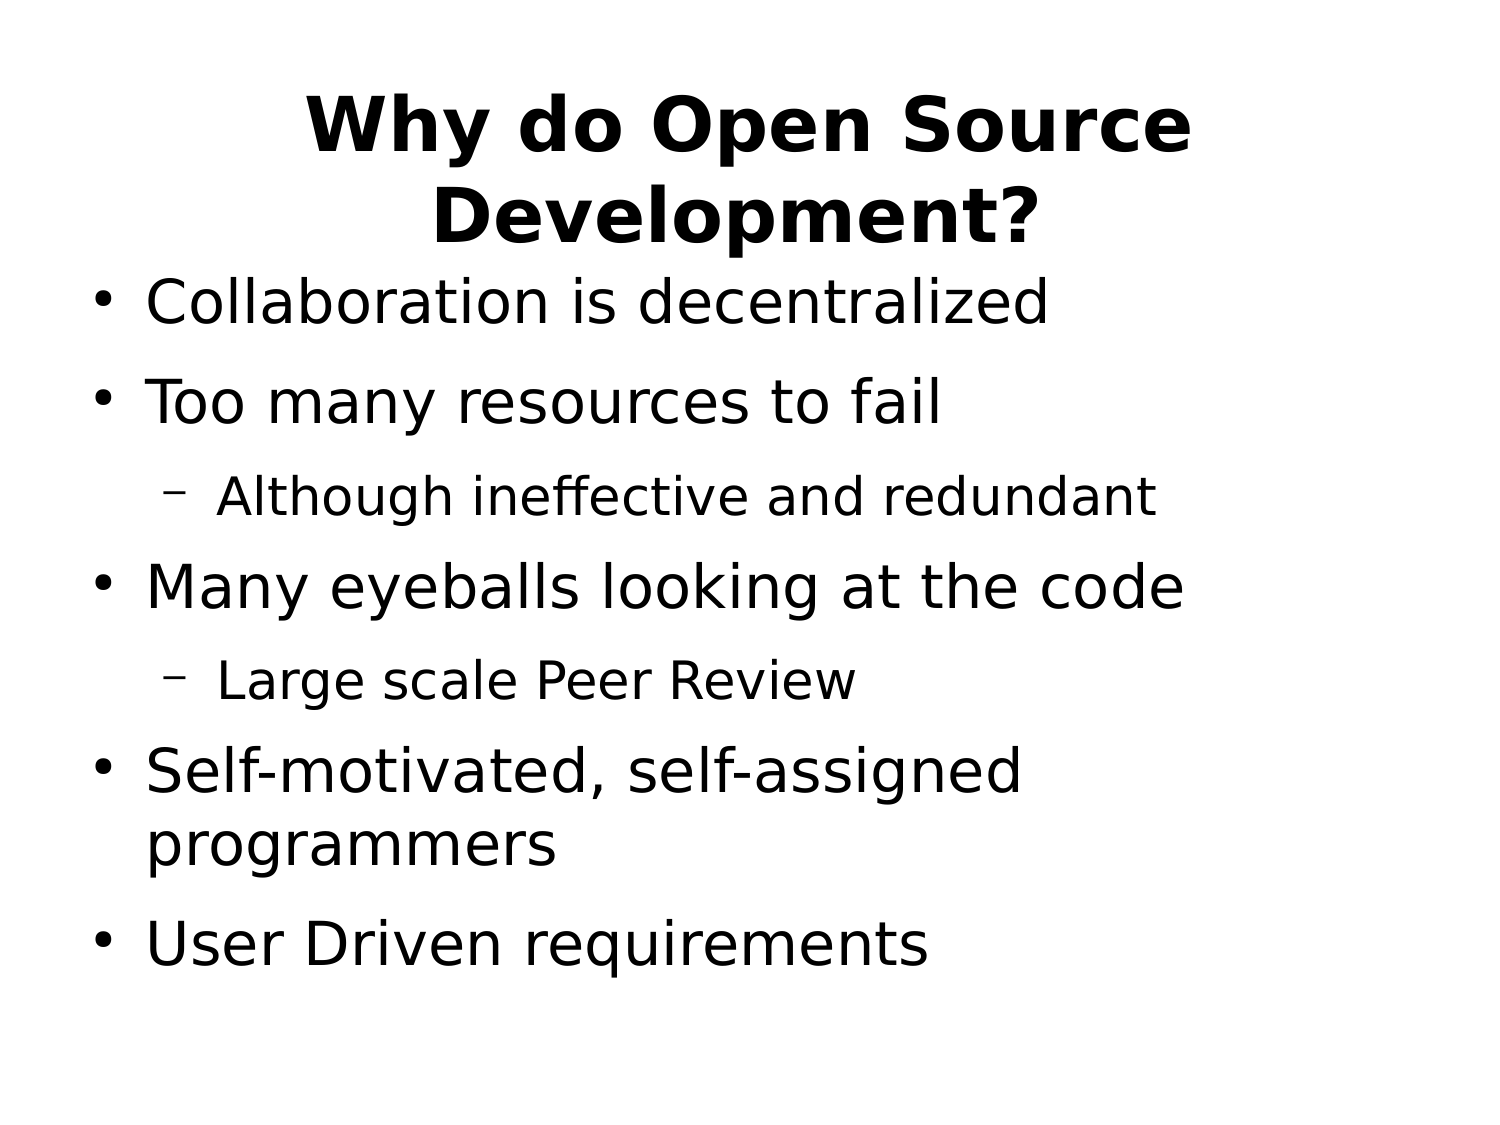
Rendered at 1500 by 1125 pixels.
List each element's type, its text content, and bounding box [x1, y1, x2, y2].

title Why do Open Source Development? [75, 68, 1425, 201]
list Collaboration is decentralized Too many resources to fail Although ineffective and redundant Many eyeballs looking at the code Large scale Peer Review Self-motivated, self-assigned programmers User Driven requirements [75, 263, 1425, 1063]
